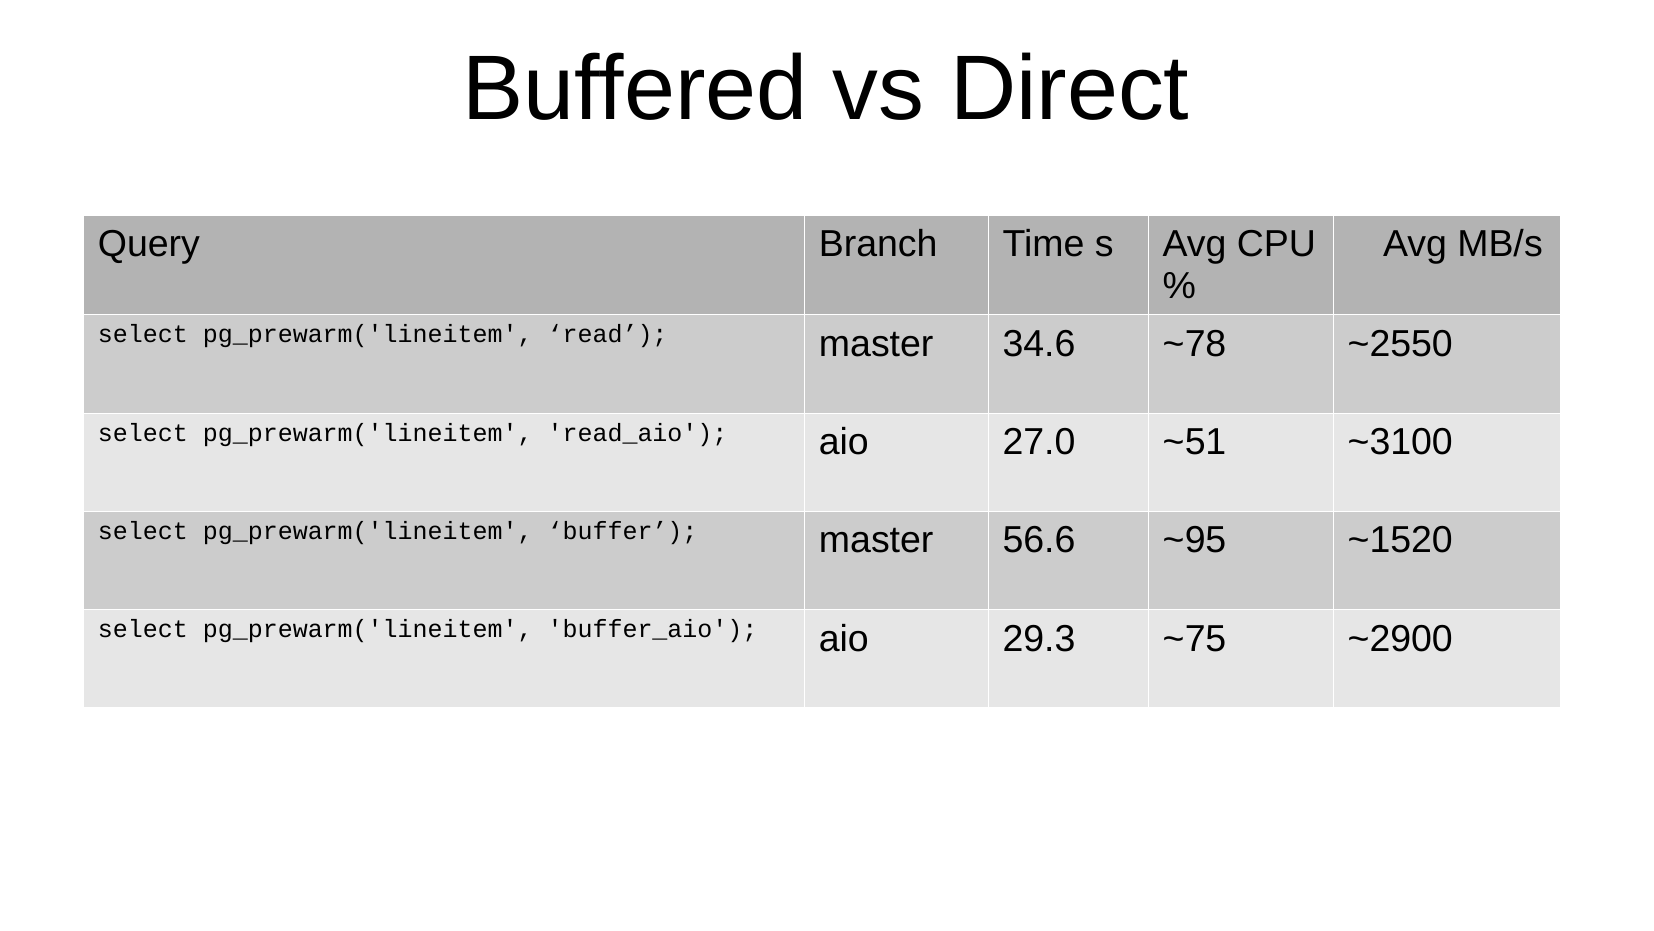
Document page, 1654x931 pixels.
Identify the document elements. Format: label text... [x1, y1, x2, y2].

table_cell ~2550 [1334, 315, 1560, 413]
table_cell ~95 [1149, 512, 1333, 609]
table_cell master [805, 315, 988, 413]
table_cell 29.3 [989, 610, 1148, 707]
table_cell ~78 [1149, 315, 1333, 413]
table_cell ~2900 [1334, 610, 1560, 707]
table_cell 34.6 [989, 315, 1148, 413]
table_cell select pg_prewarm('lineitem', ‘buffer’); [84, 512, 804, 609]
table_cell 56.6 [989, 512, 1148, 609]
table_cell aio [805, 414, 988, 511]
table_header Query [84, 216, 804, 314]
table_cell aio [805, 610, 988, 707]
table_cell select pg_prewarm('lineitem', 'read_aio'); [84, 414, 804, 511]
table_header Branch [805, 216, 988, 314]
table_cell 27.0 [989, 414, 1148, 511]
table_cell ~1520 [1334, 512, 1560, 609]
table_cell ~51 [1149, 414, 1333, 511]
table_header Avg MB/s [1334, 216, 1560, 314]
table_cell select pg_prewarm('lineitem', 'buffer_aio'); [84, 610, 804, 707]
title Buffered vs Direct [82, 9, 1571, 166]
table_cell select pg_prewarm('lineitem', ‘read’); [84, 315, 804, 413]
table_header Time s [989, 216, 1148, 314]
table_cell ~3100 [1334, 414, 1560, 511]
table_cell ~75 [1149, 610, 1333, 707]
table_cell master [805, 512, 988, 609]
table_header Avg CPU % [1149, 216, 1333, 314]
